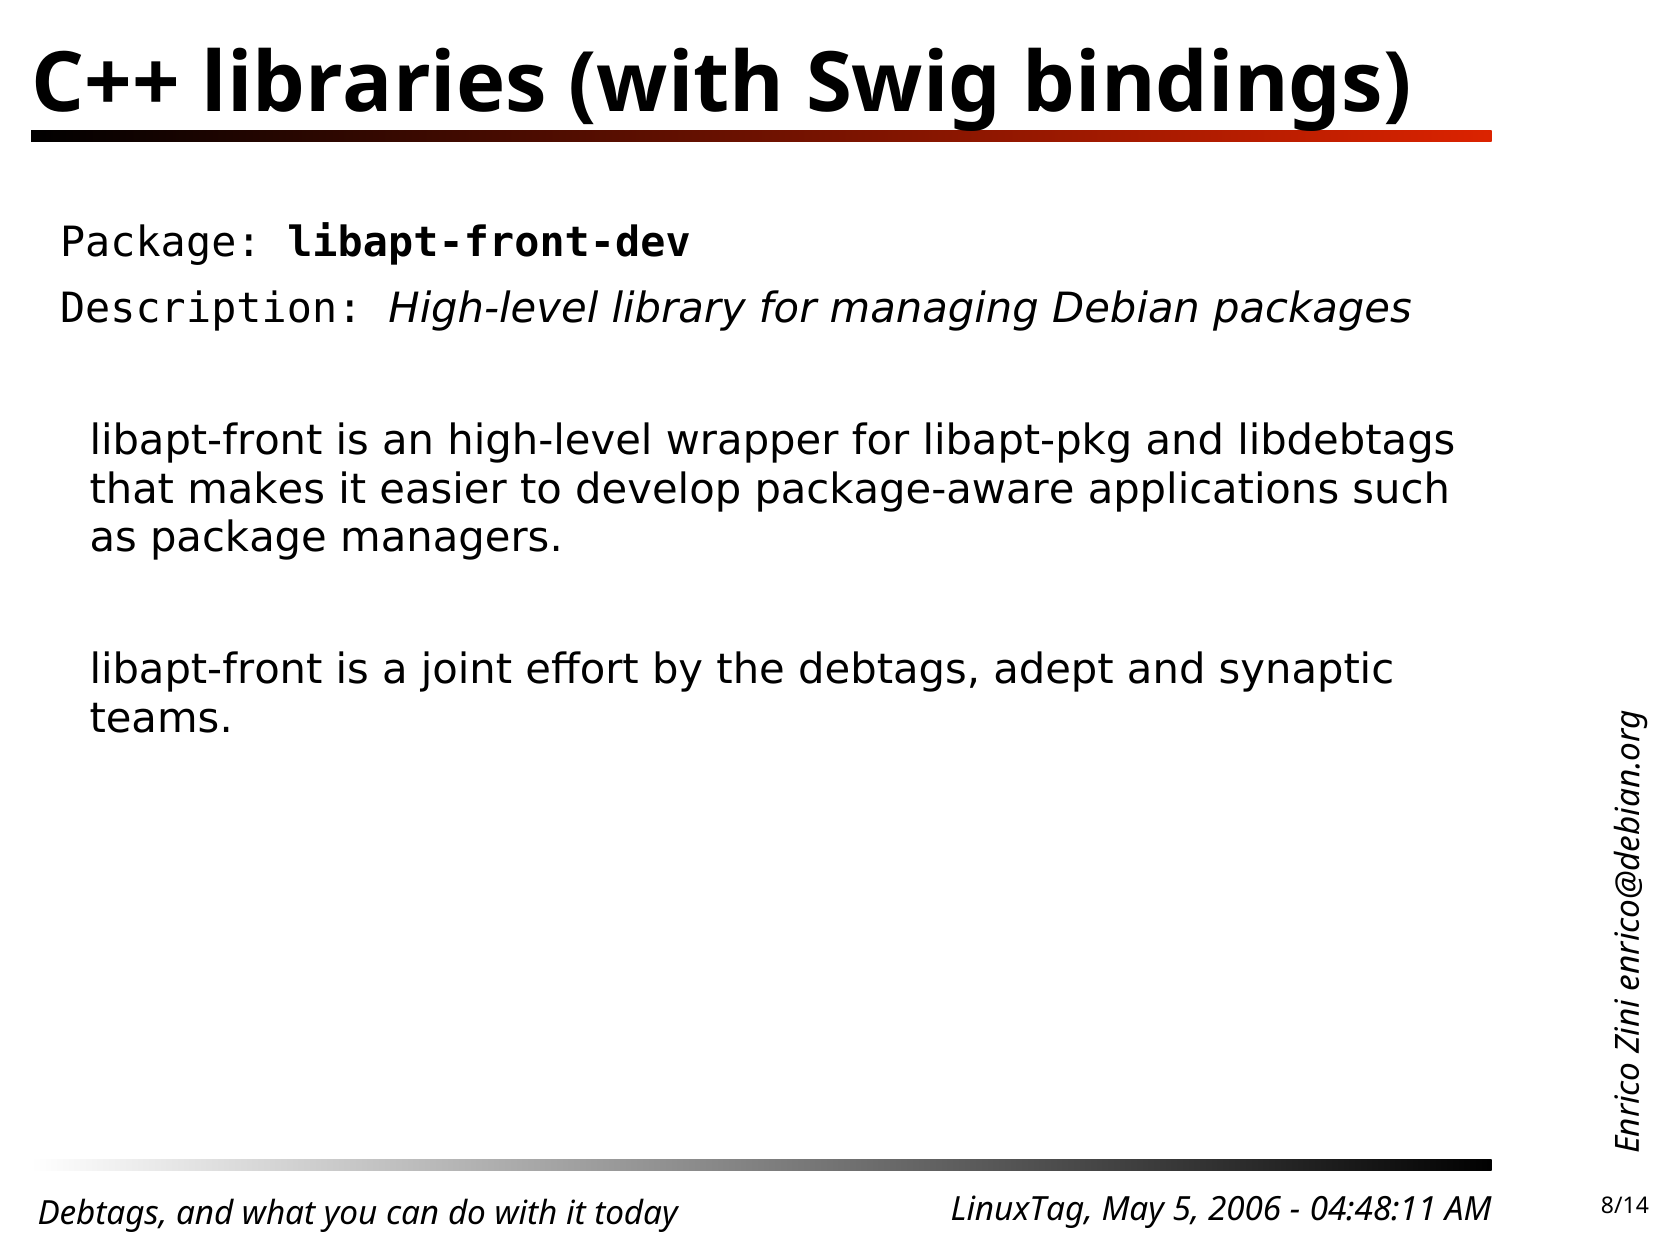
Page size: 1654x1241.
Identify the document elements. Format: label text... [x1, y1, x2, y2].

text_box C++ libraries (with Swig bindings) [31, 22, 1439, 159]
text_box Package: libapt-front-dev Description: High-level library for managing Debian packages libapt-front is an high-level wrapper for libapt-pkg and libdebtags that makes it easier to develop package-aware applications such as package managers. libapt-front is a joint effort by the debtags, adept and synaptic teams. [60, 217, 1495, 1138]
